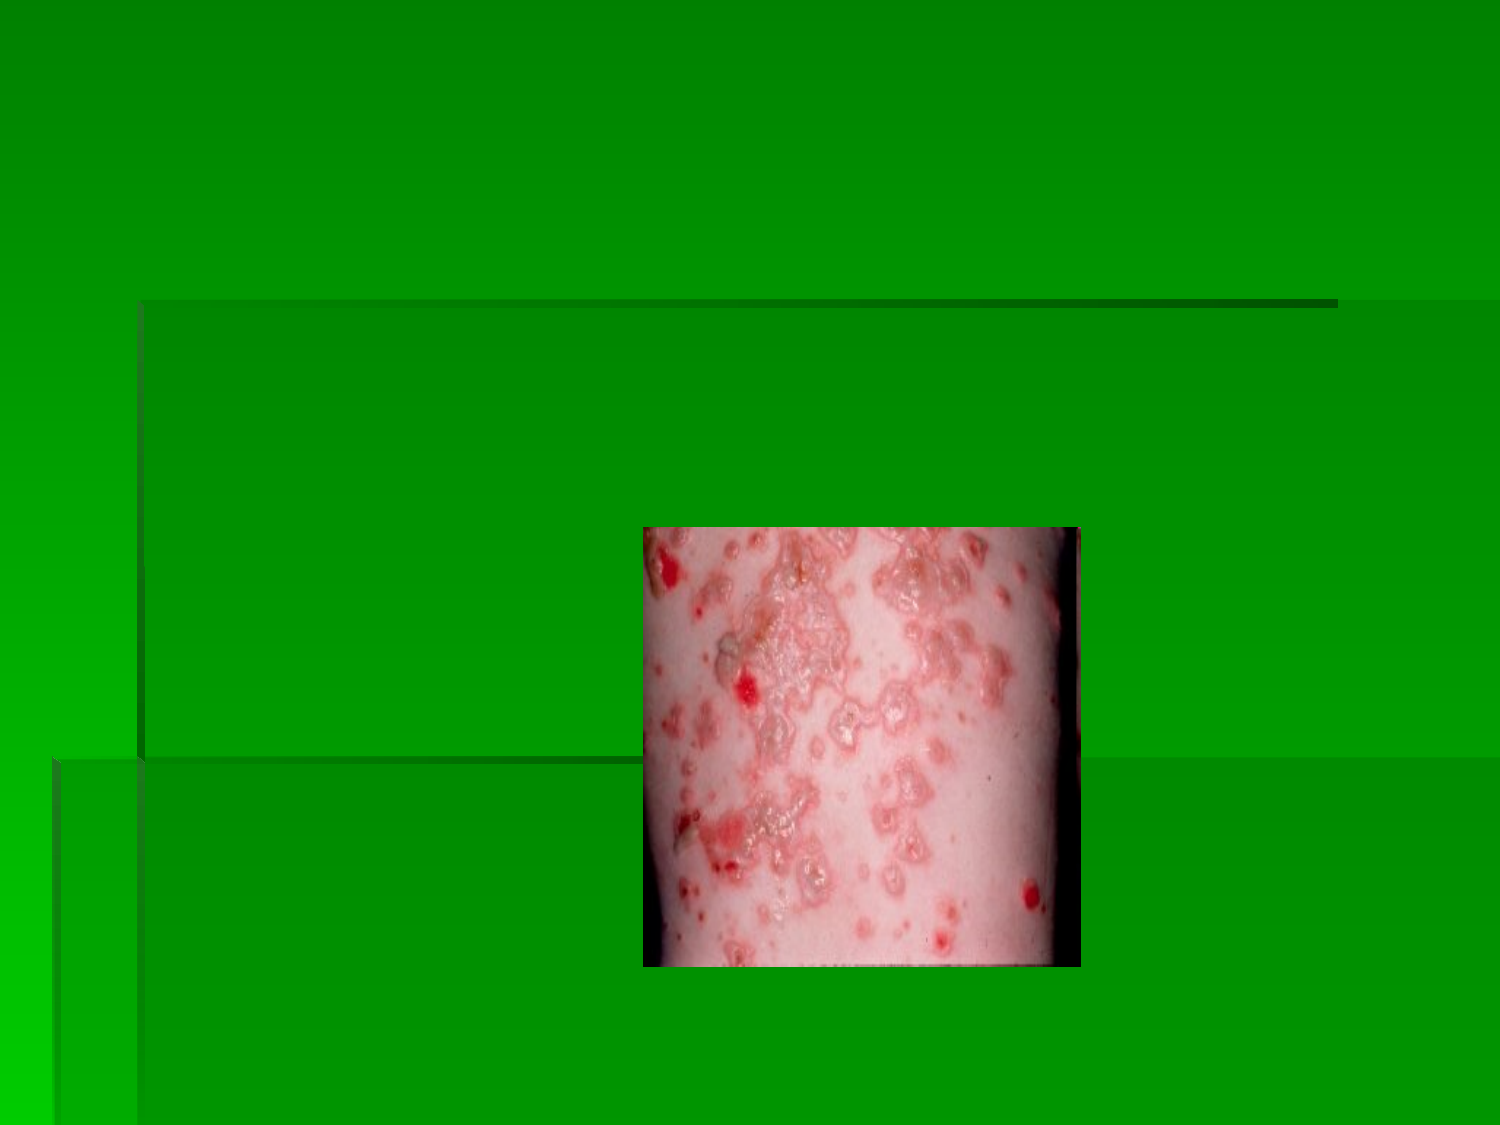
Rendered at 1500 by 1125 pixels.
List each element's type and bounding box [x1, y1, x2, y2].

picture [643, 527, 1081, 967]
